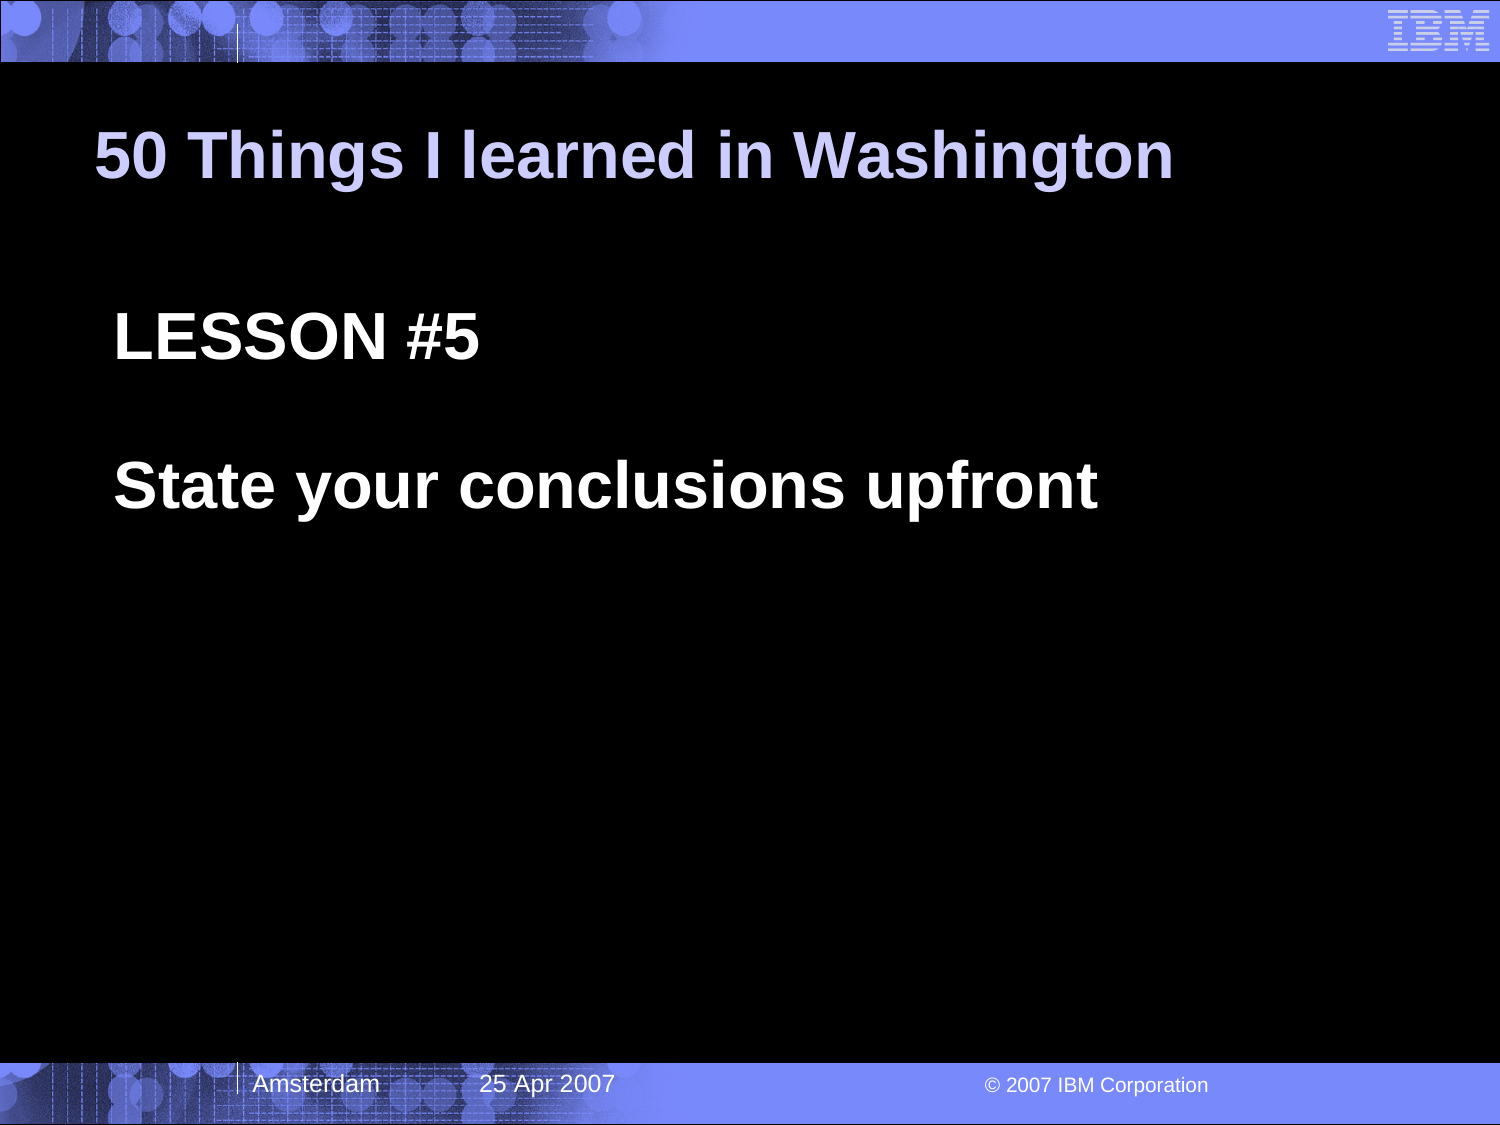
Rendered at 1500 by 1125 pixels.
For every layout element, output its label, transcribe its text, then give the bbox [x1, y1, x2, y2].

picture [0, 1063, 1500, 1124]
list LESSON #5 State your conclusions upfront [99, 291, 1388, 1037]
picture [1, 1, 1500, 62]
title 50 Things I learned in Washington [79, 116, 1433, 205]
